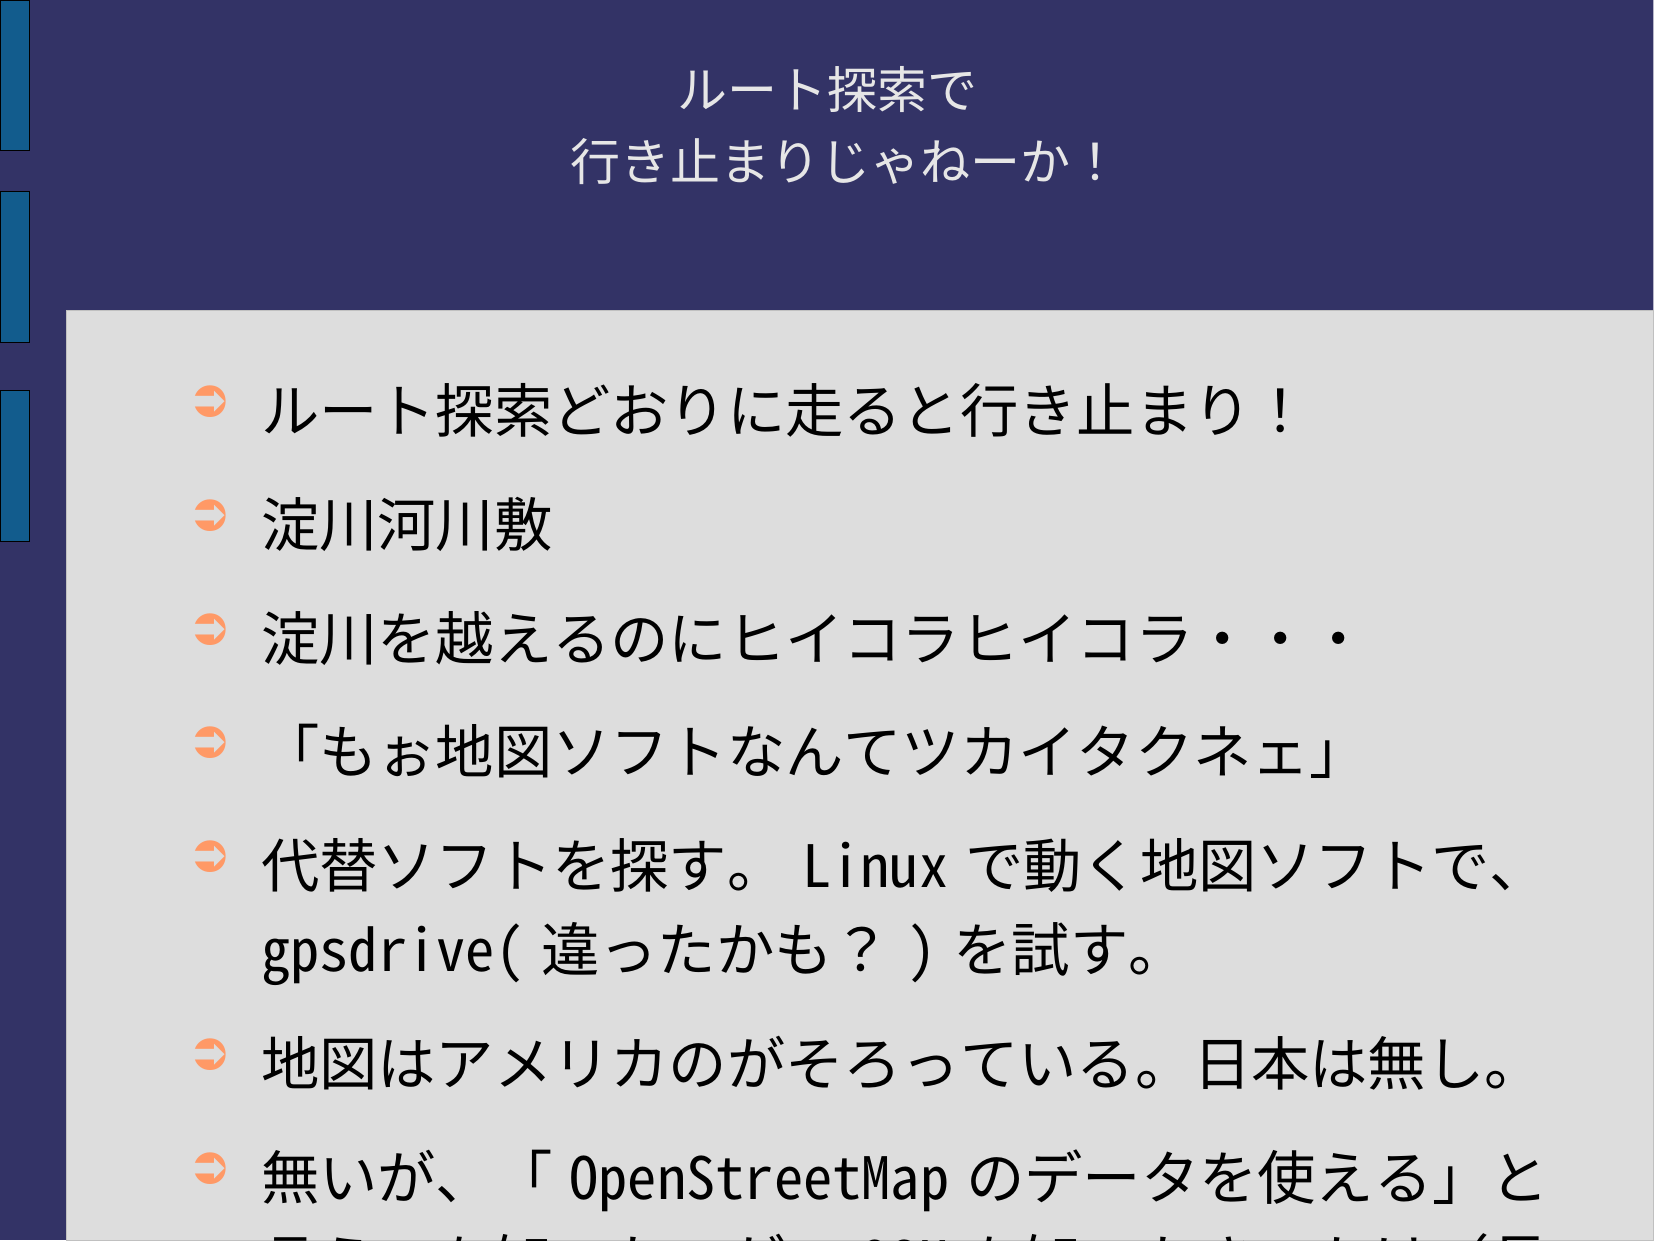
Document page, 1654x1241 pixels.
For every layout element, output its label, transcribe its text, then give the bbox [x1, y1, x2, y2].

title ルート探索で 行き止まりじゃねーか！ [121, 18, 1534, 227]
list ルート探索どおりに走ると行き止まり！ 淀川河川敷 淀川を越えるのにヒイコラヒイコラ・・・ 「もぉ地図ソフトなんてツカイタクネェ」 代替ソフトを探す。Linuxで動く地図ソフトで、gpsdrive(違ったかも？)を試す。 地図はアメリカのがそろっている。日本は無し。 無いが、「OpenStreetMapのデータを使える」と言うのを知ったのが、OSMを知ったきっかけ（長いよ・・・ [178, 364, 1570, 1203]
